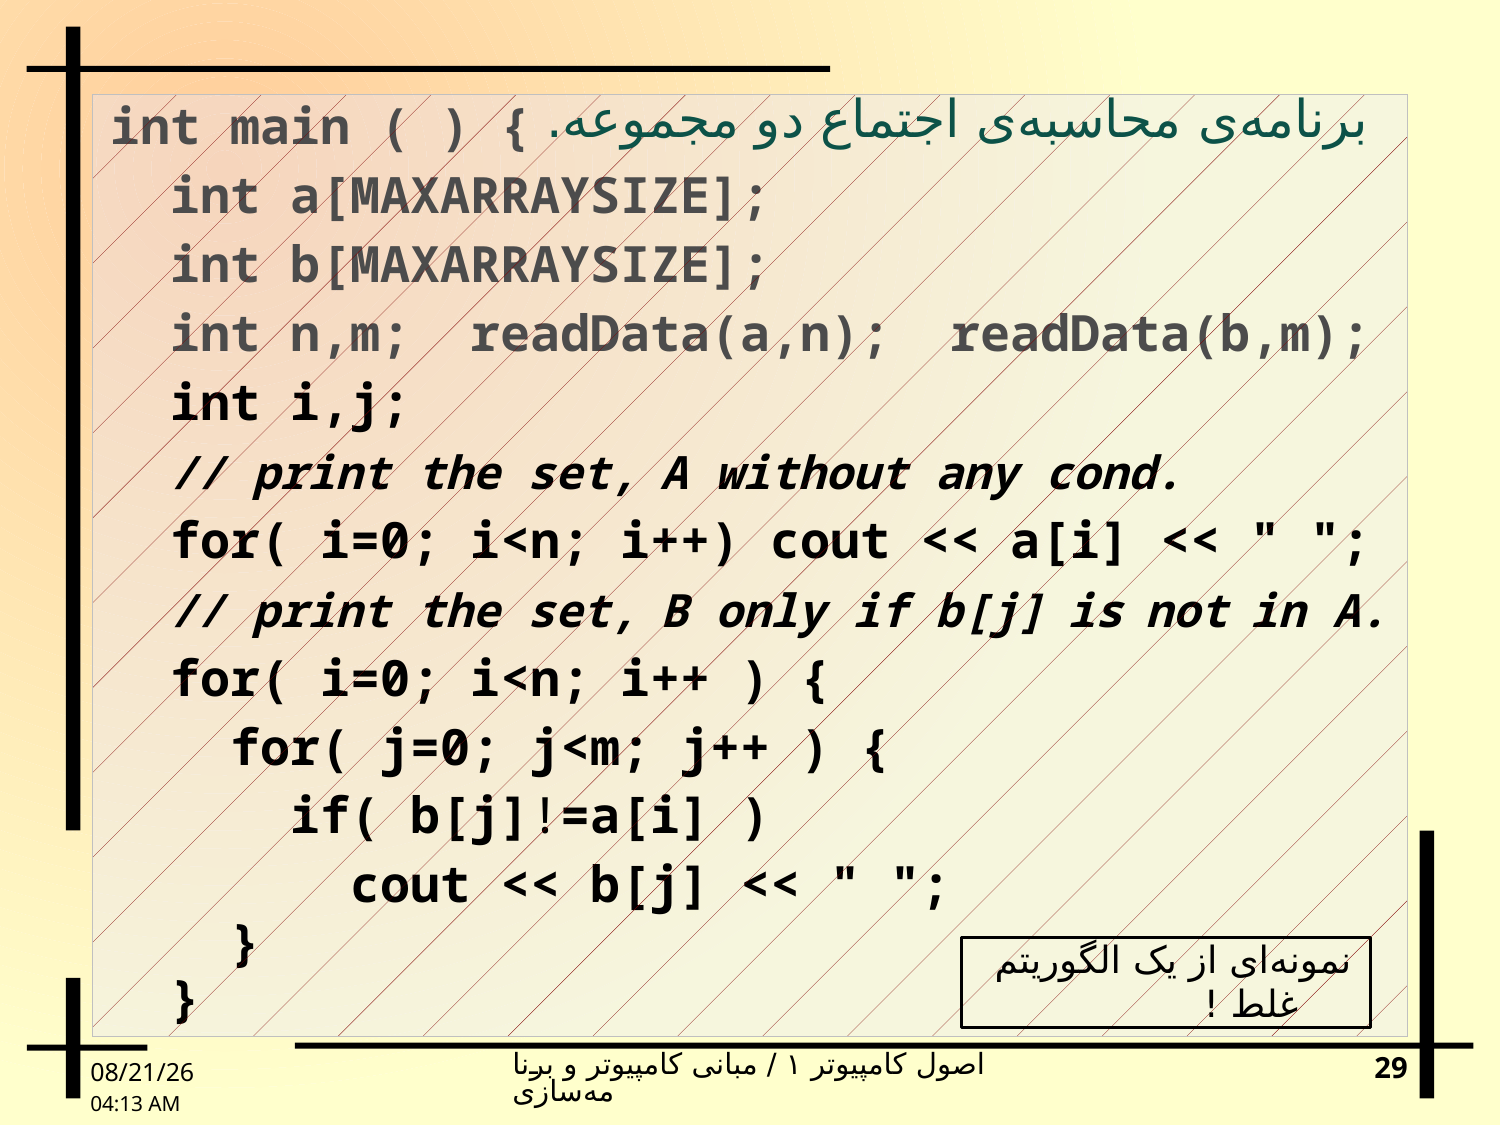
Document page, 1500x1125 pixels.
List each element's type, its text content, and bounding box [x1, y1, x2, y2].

text_box [92, 94, 1408, 1037]
list برنامه‌ی محاسبه‌ی اجتماع دو مجموعه. [110, 89, 1422, 188]
list نمونه‌ای از یک الگوریتم غلط ! [961, 937, 1371, 1002]
